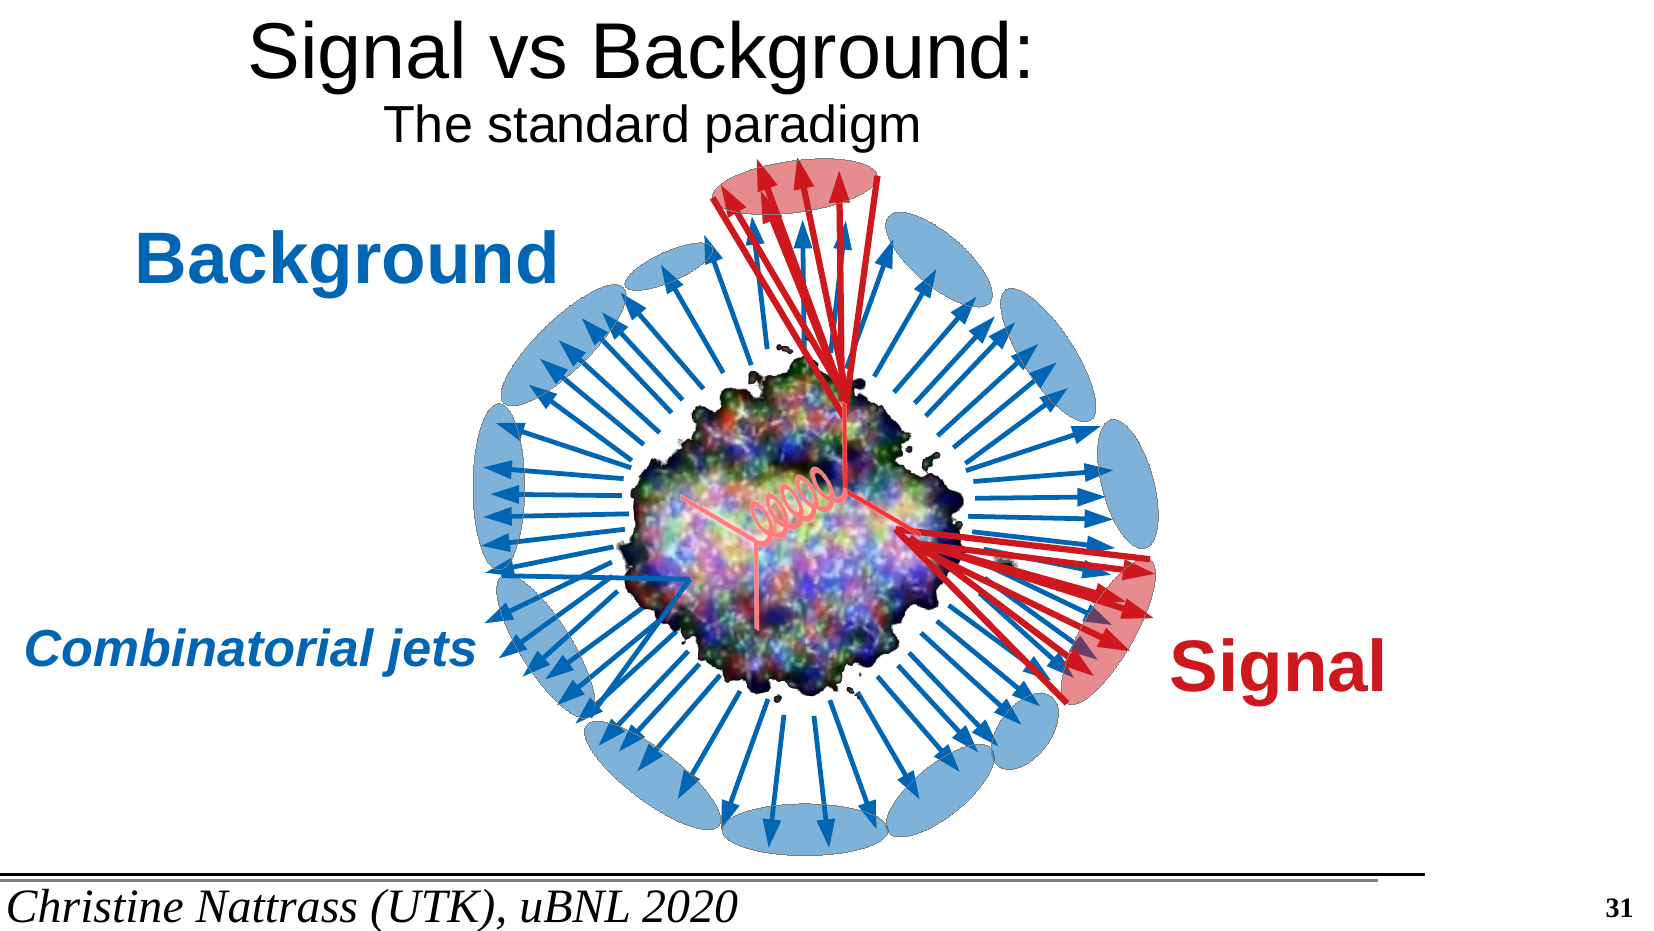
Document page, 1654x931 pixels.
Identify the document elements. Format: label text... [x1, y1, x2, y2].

text_box [712, 169, 878, 215]
picture [581, 318, 1053, 733]
picture [804, 318, 817, 340]
text_box [1061, 560, 1156, 705]
title Signal vs Background: The standard paradigm [0, 0, 1306, 169]
picture [971, 578, 1053, 640]
text_box Combinatorial jets [0, 611, 544, 790]
text_box Background [120, 210, 586, 313]
text_box [473, 242, 713, 570]
text_box [496, 576, 596, 719]
text_box Signal [1155, 618, 1536, 722]
text_box [721, 692, 1059, 856]
text_box [1097, 419, 1159, 549]
text_box [584, 721, 721, 830]
text_box [885, 212, 993, 308]
text_box [1000, 288, 1096, 422]
picture [581, 580, 684, 703]
